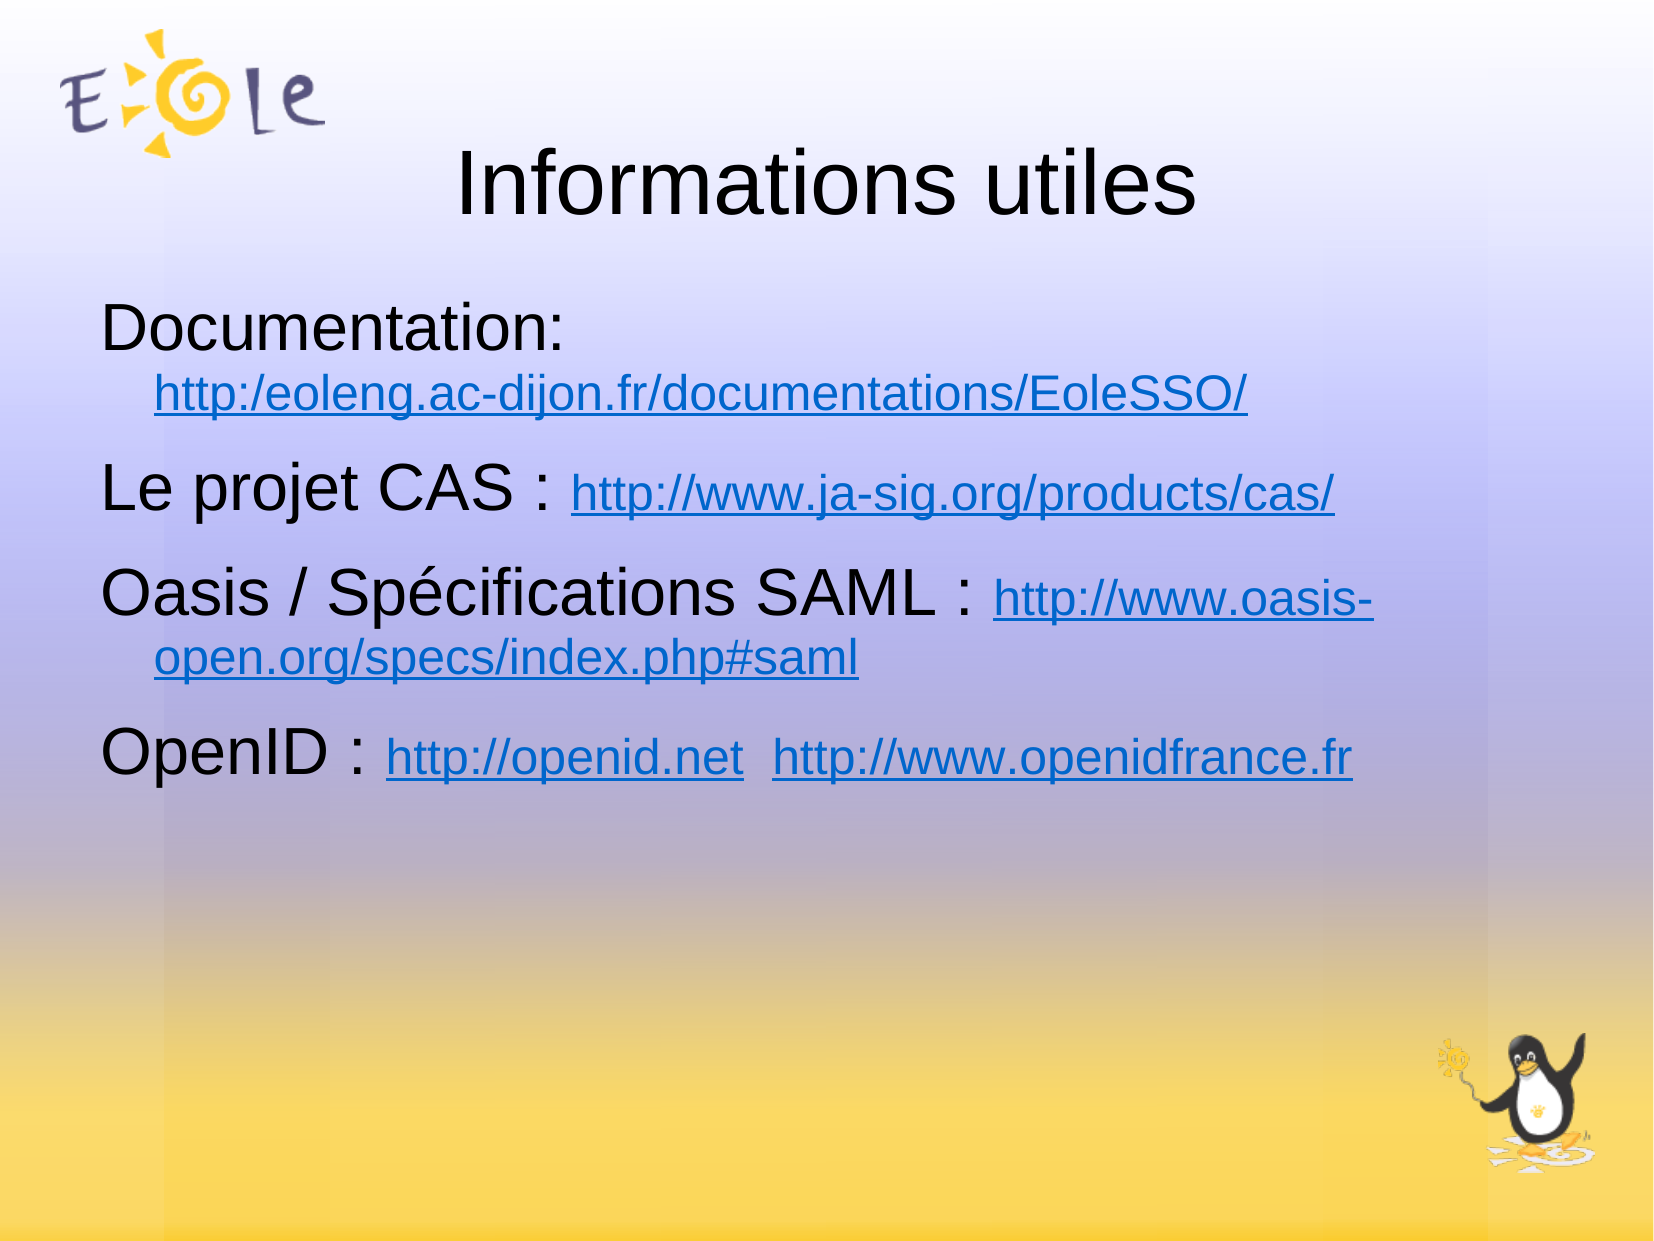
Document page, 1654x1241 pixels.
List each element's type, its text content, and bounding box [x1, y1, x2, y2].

title Informations utiles [82, 86, 1571, 279]
picture [0, 0, 1654, 1241]
list Documentation: http:/eoleng.ac-dijon.fr/documentations/EoleSSO/ Le projet CAS : http://www.ja-sig.org/products/cas/ Oasis / Spécifications SAML : http://www.oasis-open.org/specs/index.php#saml OpenID : http://openid.net http://www.openidfrance.fr [82, 290, 1571, 1094]
